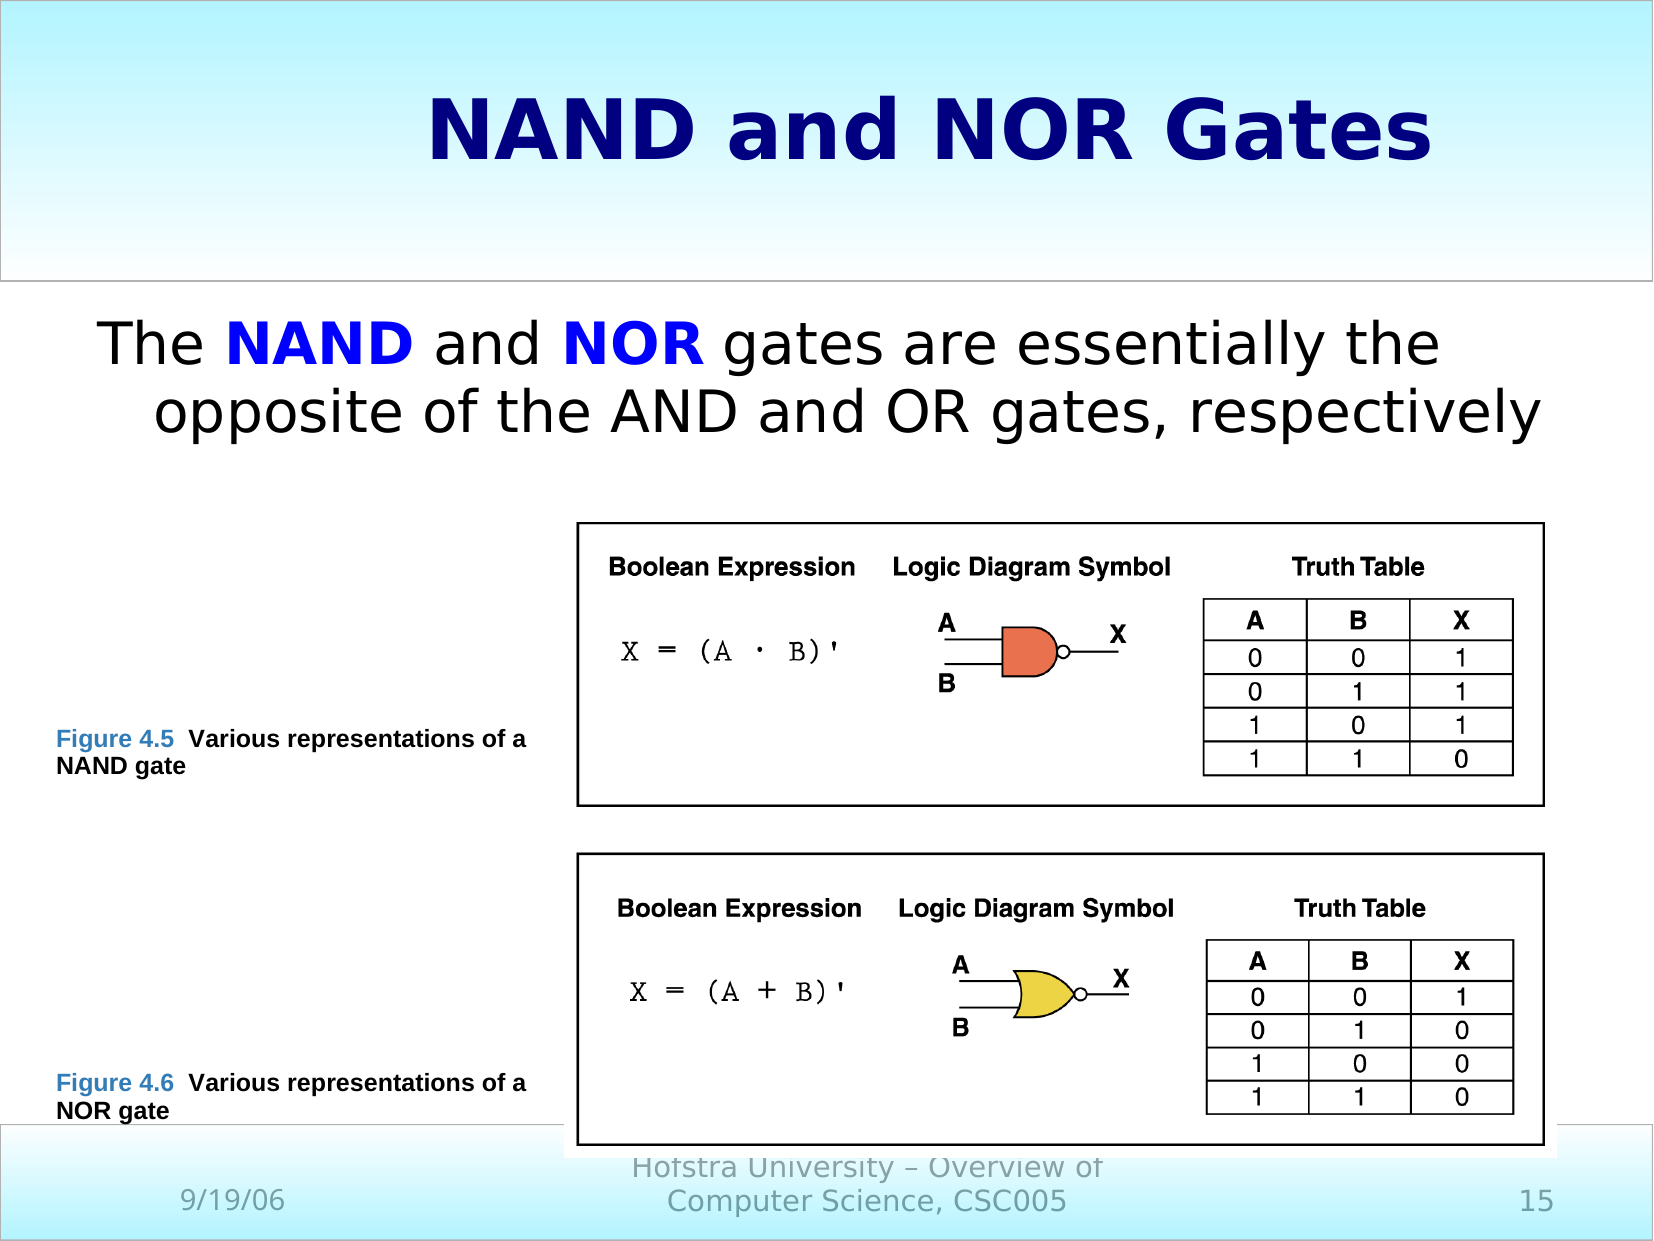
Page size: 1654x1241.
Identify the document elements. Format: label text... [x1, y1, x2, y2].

title NAND and NOR Gates [247, 27, 1612, 235]
list The NAND and NOR gates are essentially the opposite of the AND and OR gates, respectively [82, 303, 1571, 552]
picture [564, 509, 1557, 819]
text_box Figure 4.6 Various representations of a NOR gate [41, 1061, 551, 1133]
text_box Figure 4.5 Various representations of a NAND gate [41, 716, 551, 789]
picture [564, 840, 1557, 1158]
